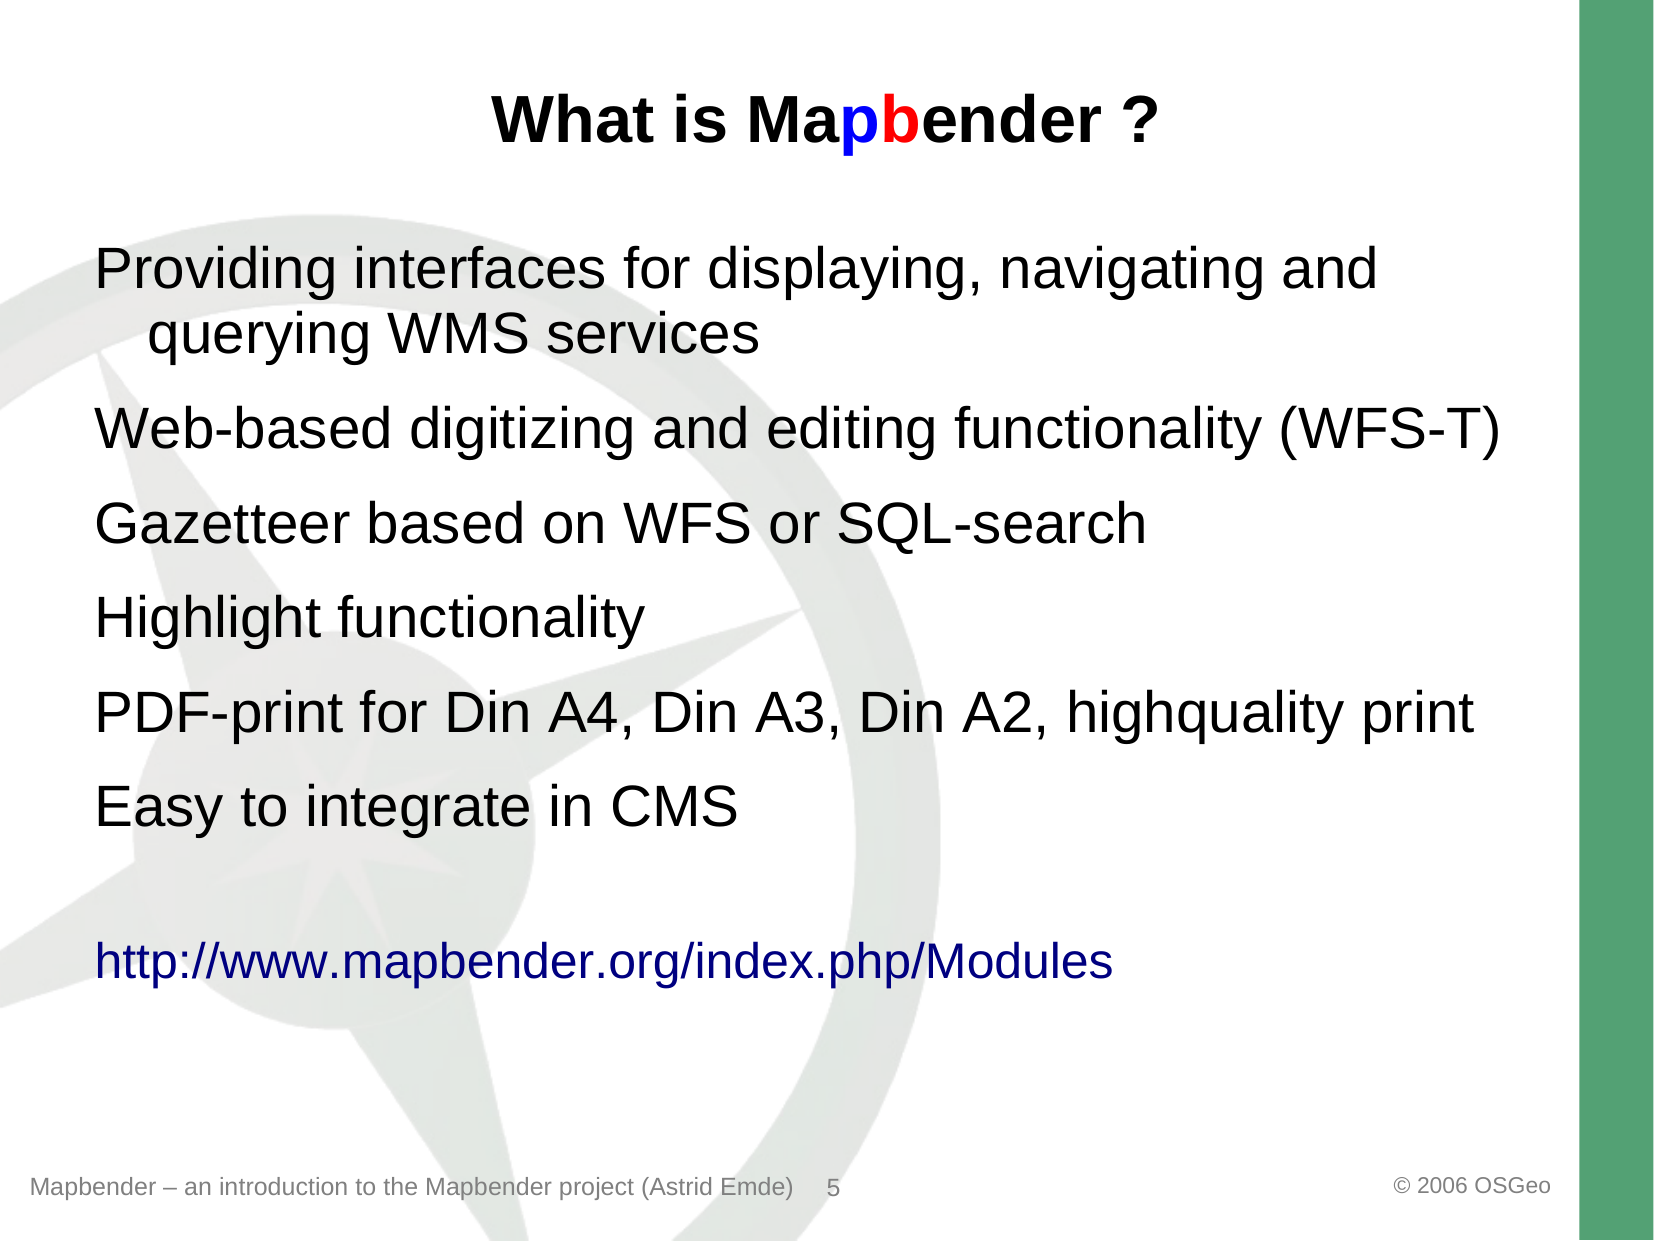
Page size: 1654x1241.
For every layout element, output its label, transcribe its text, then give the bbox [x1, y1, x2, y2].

list Providing interfaces for displaying, navigating and querying WMS services Web-based digitizing and editing functionality (WFS-T) Gazetteer based on WFS or SQL-search Highlight functionality PDF-print for Din A4, Din A3, Din A2, highquality print Easy to integrate in CMS http://www.mapbender.org/index.php/Modules [76, 236, 1565, 1055]
title What is Mapbender ? [82, 31, 1571, 207]
picture [0, 192, 1020, 1241]
